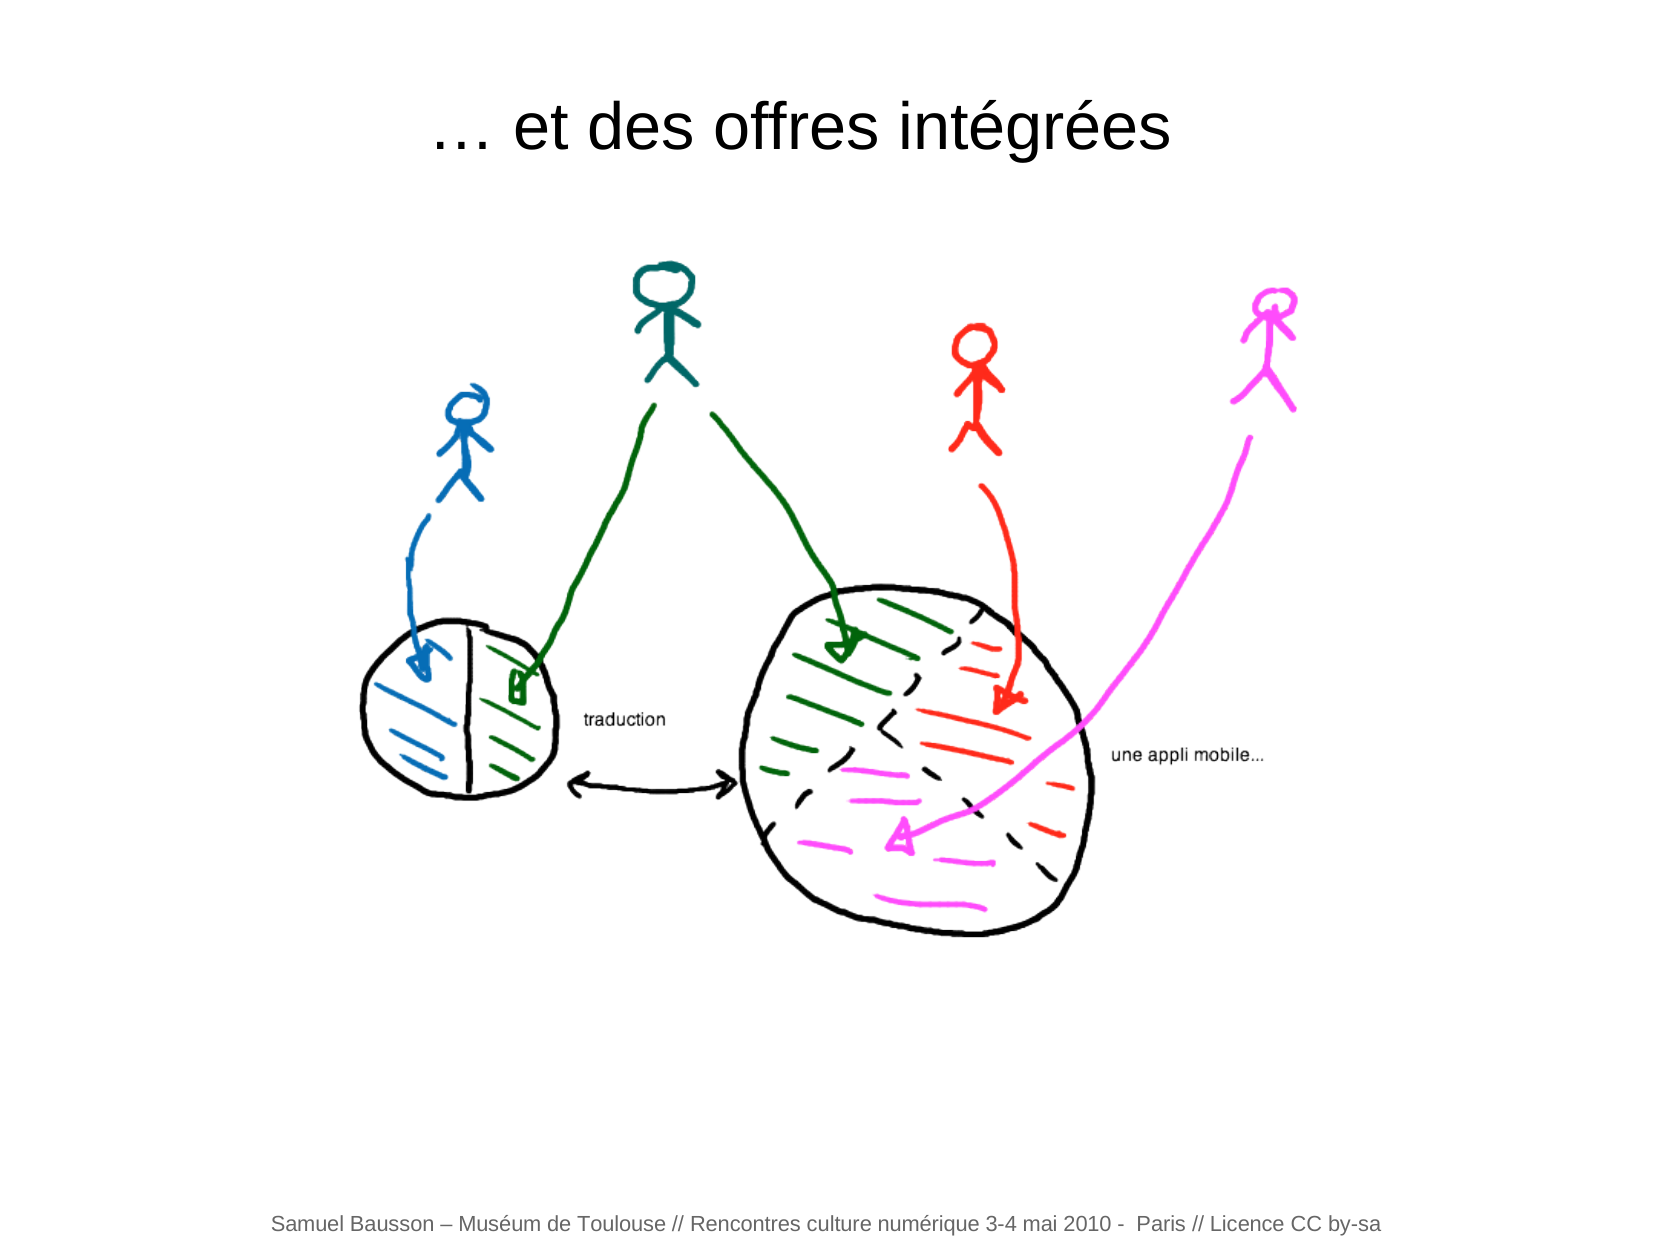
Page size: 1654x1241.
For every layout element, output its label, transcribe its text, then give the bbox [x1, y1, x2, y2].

picture [357, 260, 1312, 953]
subtitle … et des offres intégrées [56, 45, 1545, 207]
